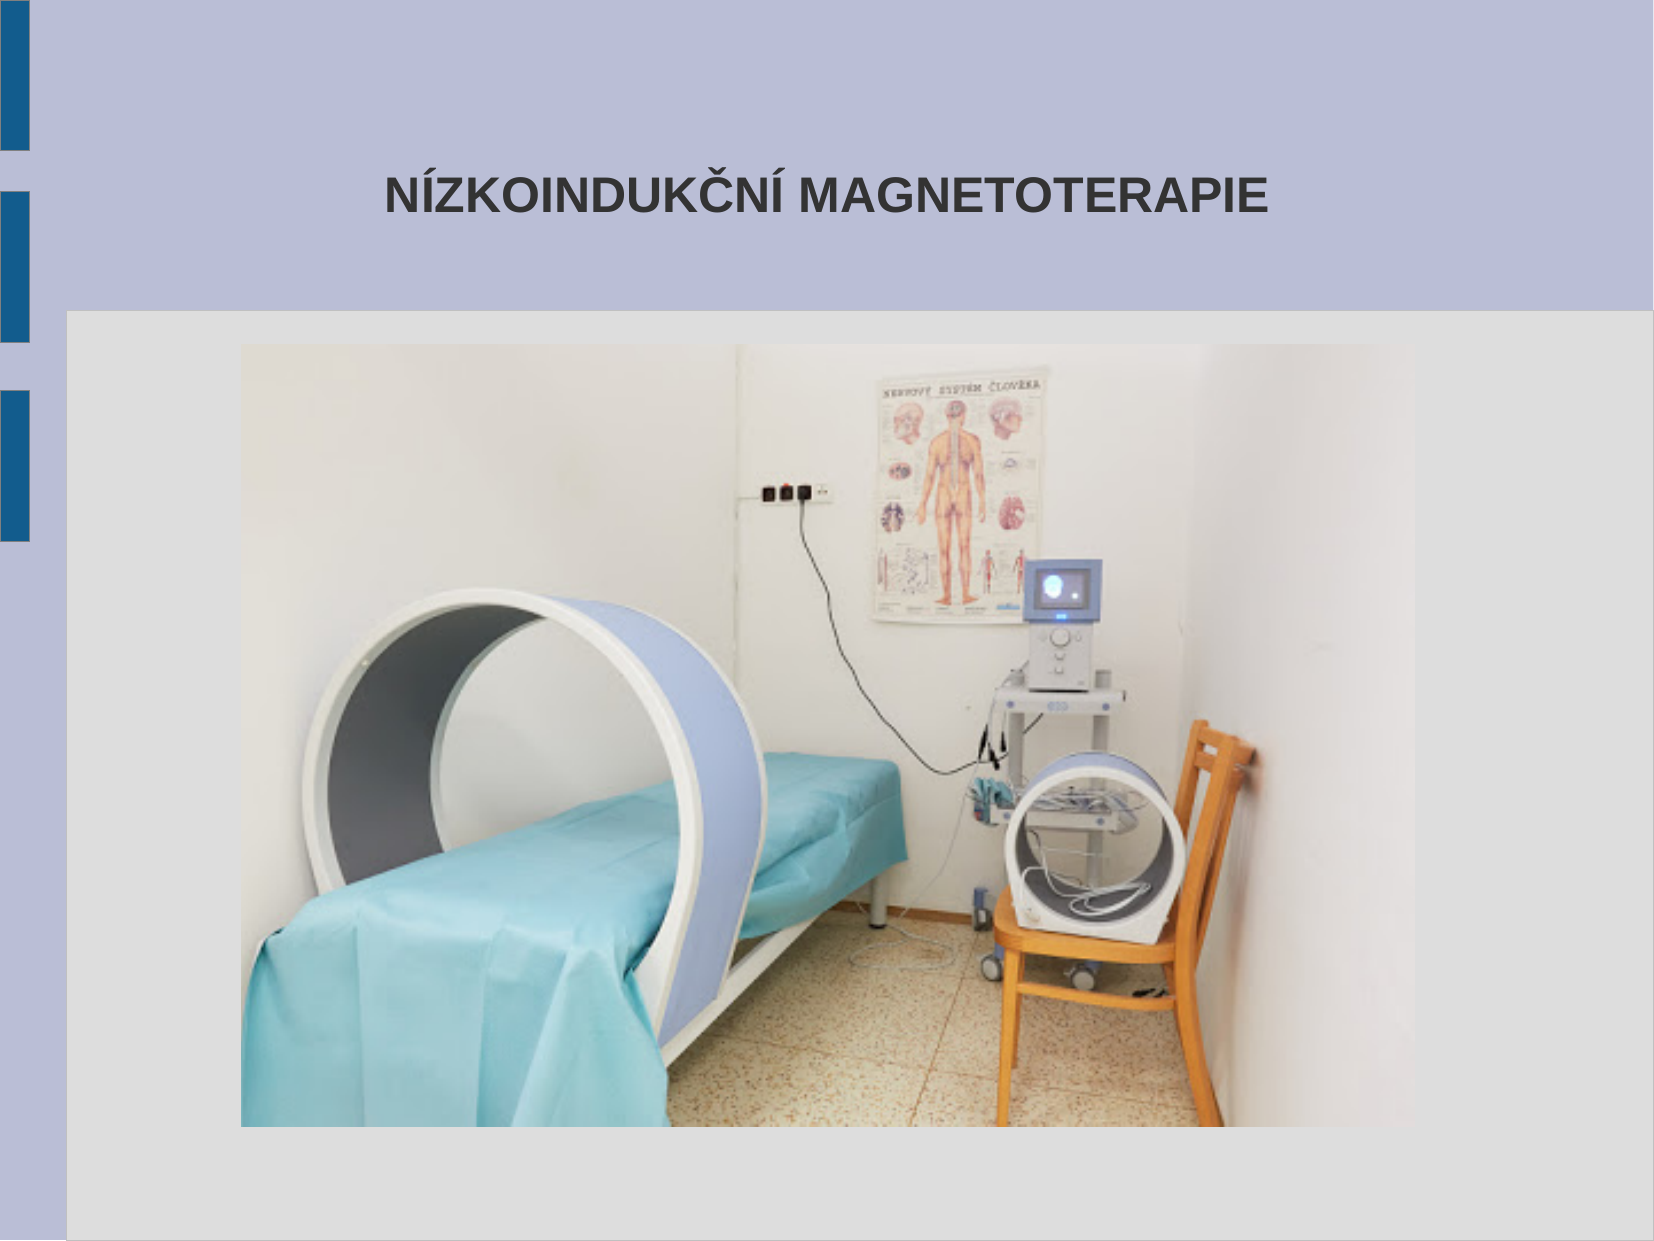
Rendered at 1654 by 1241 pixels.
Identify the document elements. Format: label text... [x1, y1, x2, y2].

picture [241, 344, 1415, 1127]
title NÍZKOINDUKČNÍ MAGNETOTERAPIE [121, 91, 1534, 299]
